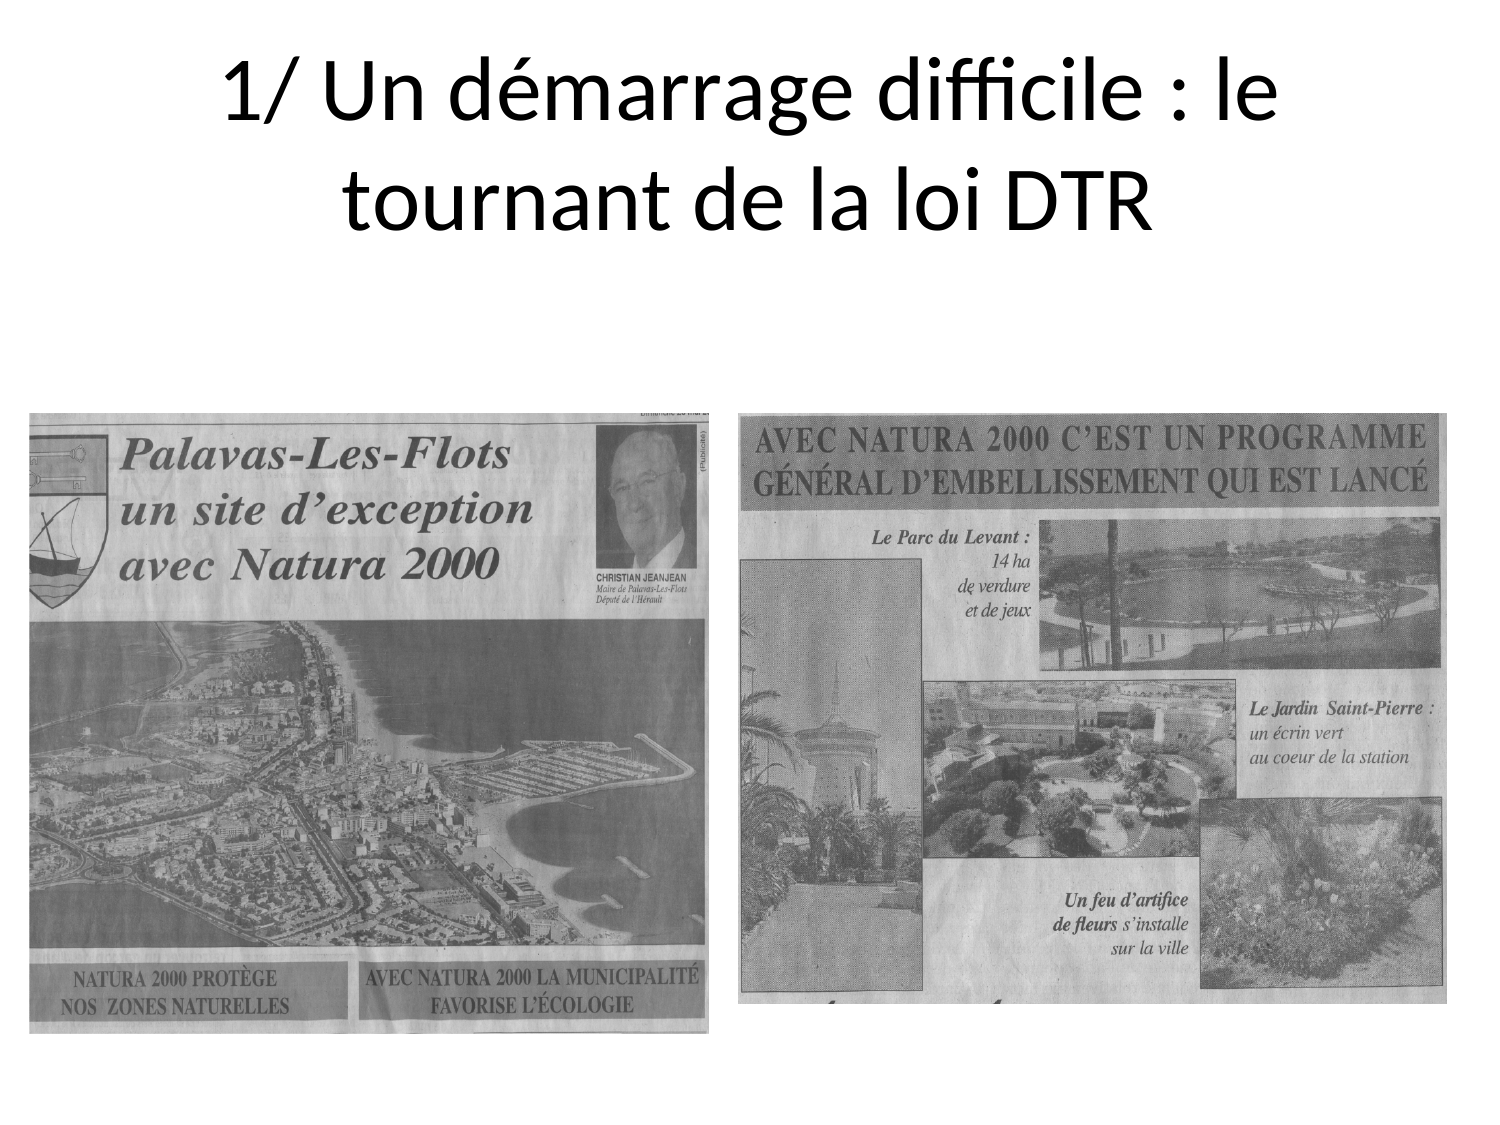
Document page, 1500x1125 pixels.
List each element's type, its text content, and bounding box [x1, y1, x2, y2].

picture [29, 413, 709, 1034]
picture [738, 413, 1447, 1004]
title 1/ Un démarrage difficile : le tournant de la loi DTR [75, 21, 1423, 257]
